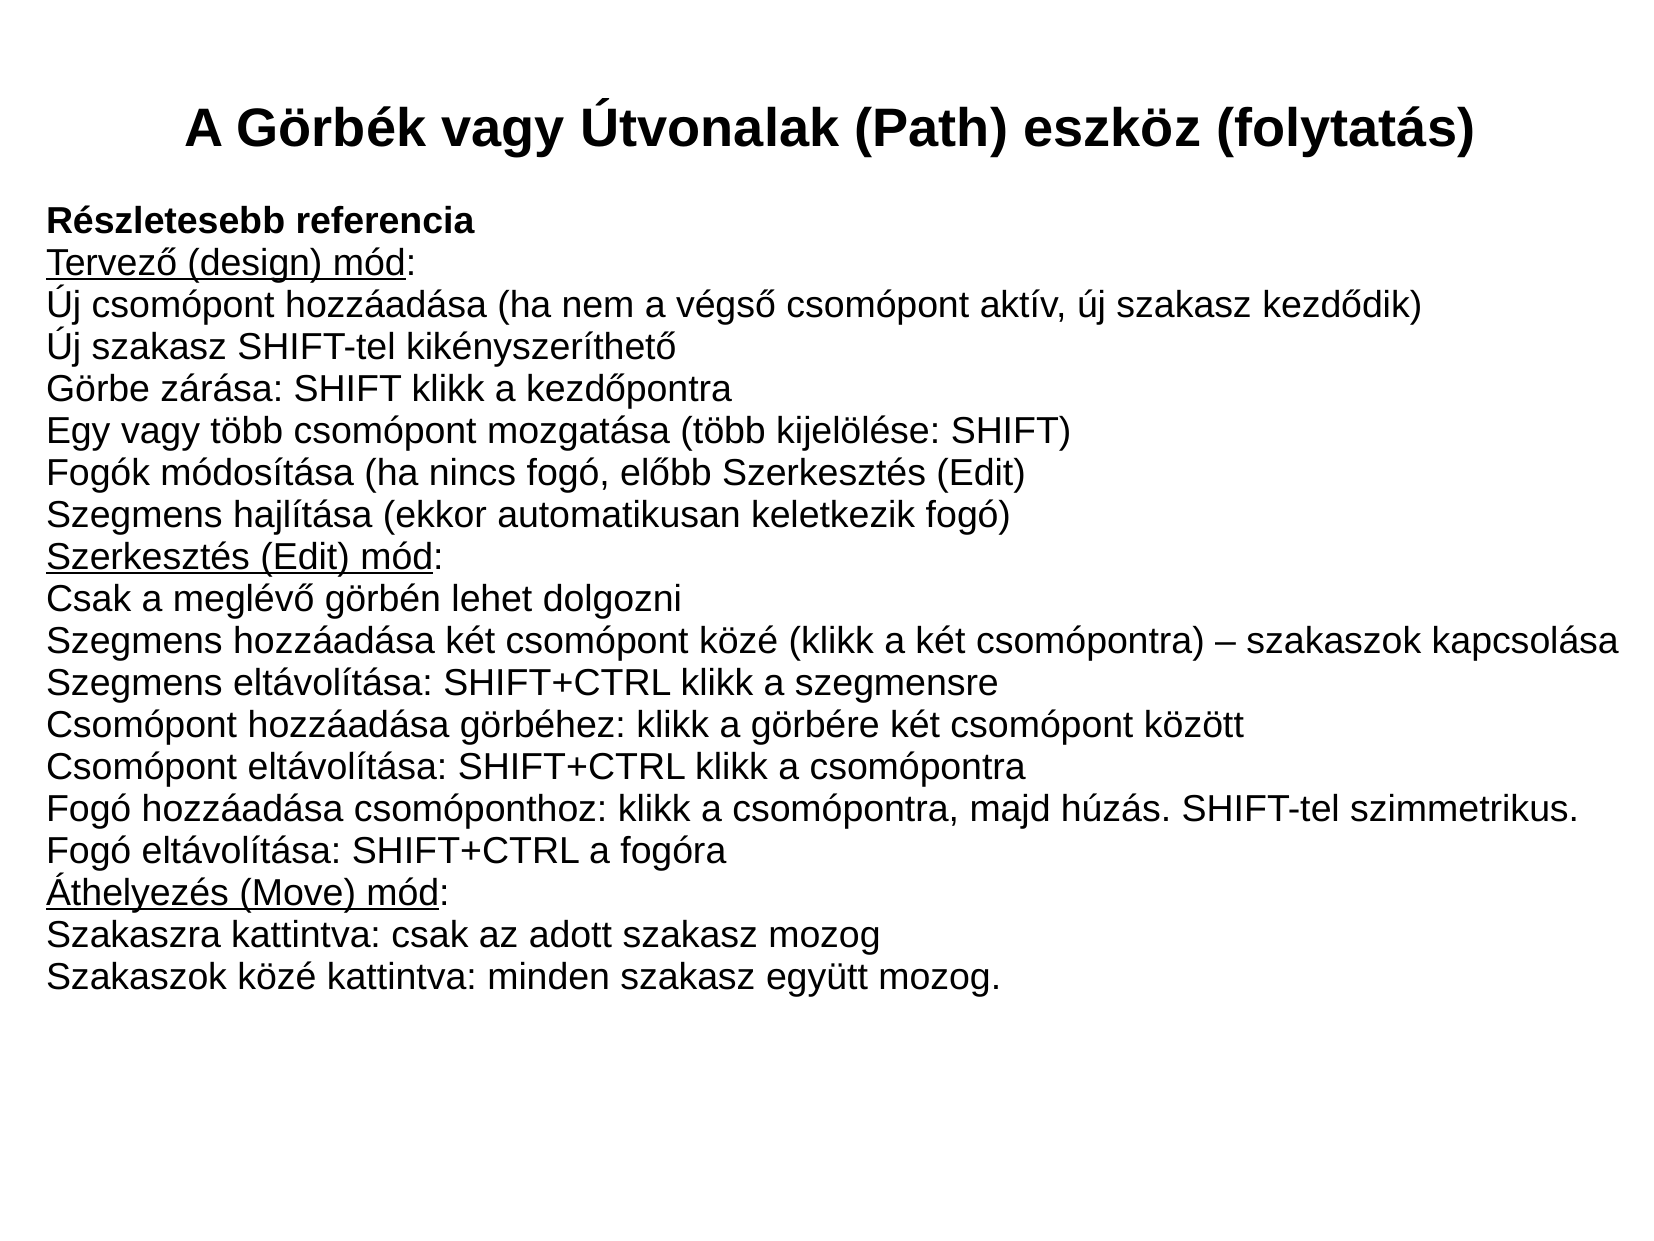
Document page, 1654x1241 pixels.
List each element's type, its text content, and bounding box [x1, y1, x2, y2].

text_box Részletesebb referencia Tervező (design) mód: Új csomópont hozzáadása (ha nem a végső csomópont aktív, új szakasz kezdődik) Új szakasz SHIFT-tel kikényszeríthető Görbe zárása: SHIFT klikk a kezdőpontra Egy vagy több csomópont mozgatása (több kijelölése: SHIFT) Fogók módosítása (ha nincs fogó, előbb Szerkesztés (Edit) Szegmens hajlítása (ekkor automatikusan keletkezik fogó) Szerkesztés (Edit) mód: Csak a meglévő görbén lehet dolgozni Szegmens hozzáadása két csomópont közé (klikk a két csomópontra) – szakaszok kapcsolása Szegmens eltávolítása: SHIFT+CTRL klikk a szegmensre Csomópont hozzáadása görbéhez: klikk a görbére két csomópont között Csomópont eltávolítása: SHIFT+CTRL klikk a csomópontra Fogó hozzáadása csomóponthoz: klikk a csomópontra, majd húzás. SHIFT-tel szimmetrikus. Fogó eltávolítása: SHIFT+CTRL a fogóra Áthelyezés (Move) mód: Szakaszra kattintva: csak az adott szakasz mozog Szakaszok közé kattintva: minden szakasz együtt mozog. [31, 192, 1634, 1008]
text_box A Görbék vagy Útvonalak (Path) eszköz (folytatás) [169, 90, 1491, 168]
